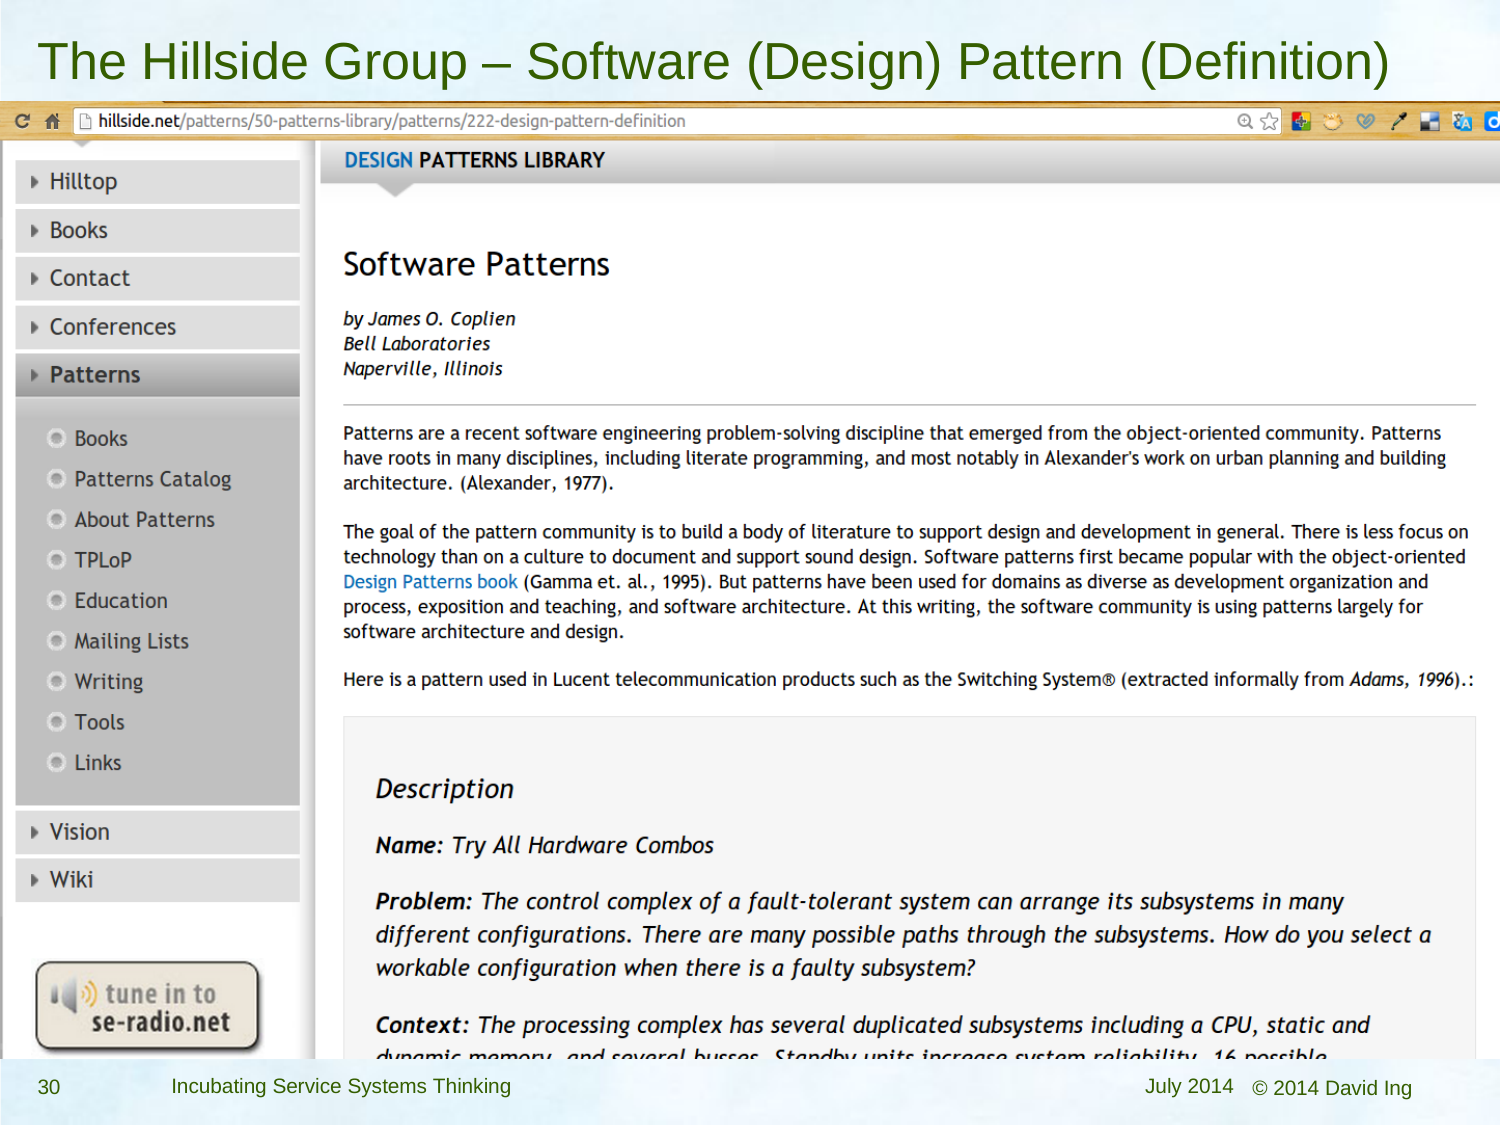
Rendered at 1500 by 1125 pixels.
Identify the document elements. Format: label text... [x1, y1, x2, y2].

picture [0, 0, 1500, 1125]
text_box Source: http://hillside.net/patterns/50-patterns-library/patterns/222-design-pattern-definition [30, 1059, 1426, 1088]
title The Hillside Group – Software (Design) Pattern (Definition) [37, 37, 1463, 101]
